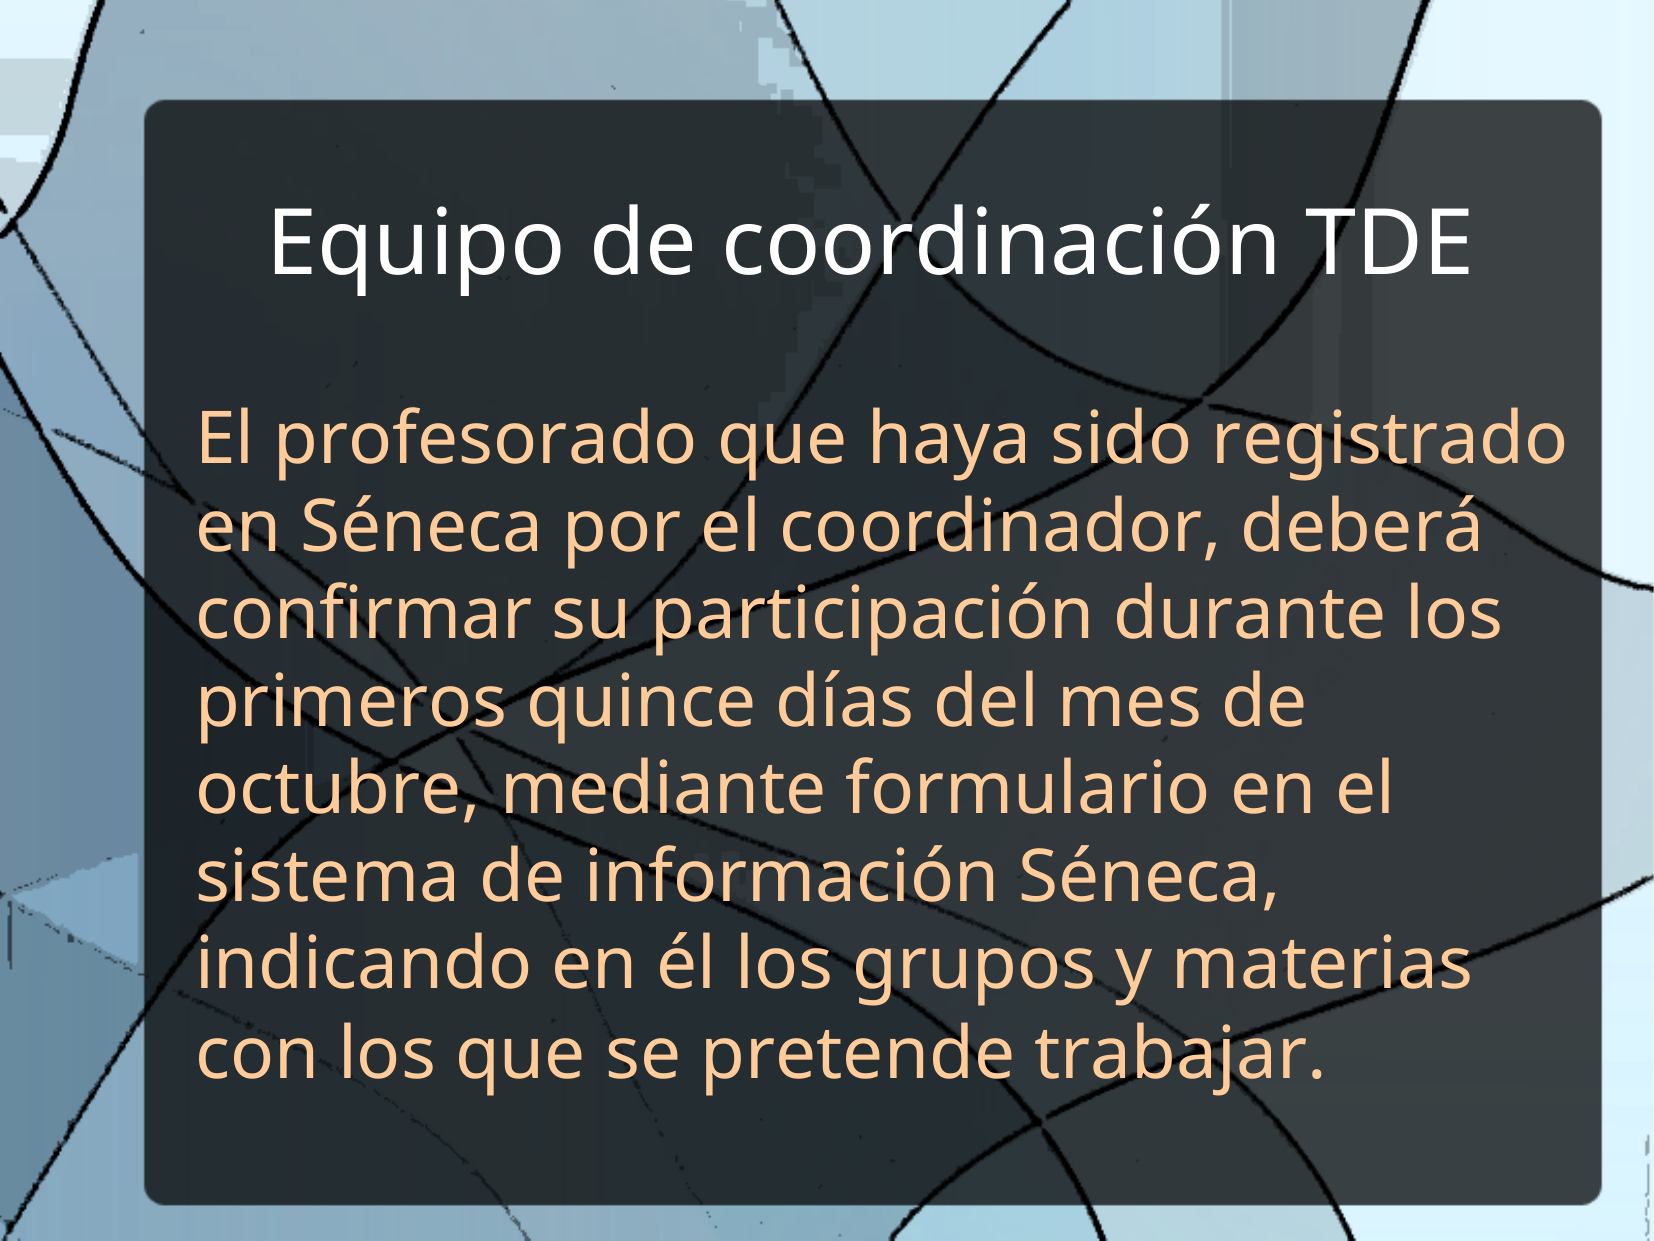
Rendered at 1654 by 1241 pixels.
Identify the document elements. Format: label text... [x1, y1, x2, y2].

list El profesorado que haya sido registrado en Séneca por el coordinador, deberá confirmar su participación durante los primeros quince días del mes de octubre, mediante formulario en el sistema de información Séneca, indicando en él los grupos y materias con los que se pretende trabajar. [194, 390, 1595, 1111]
picture [0, 0, 1654, 1241]
title Equipo de coordinación TDE [159, 129, 1583, 347]
